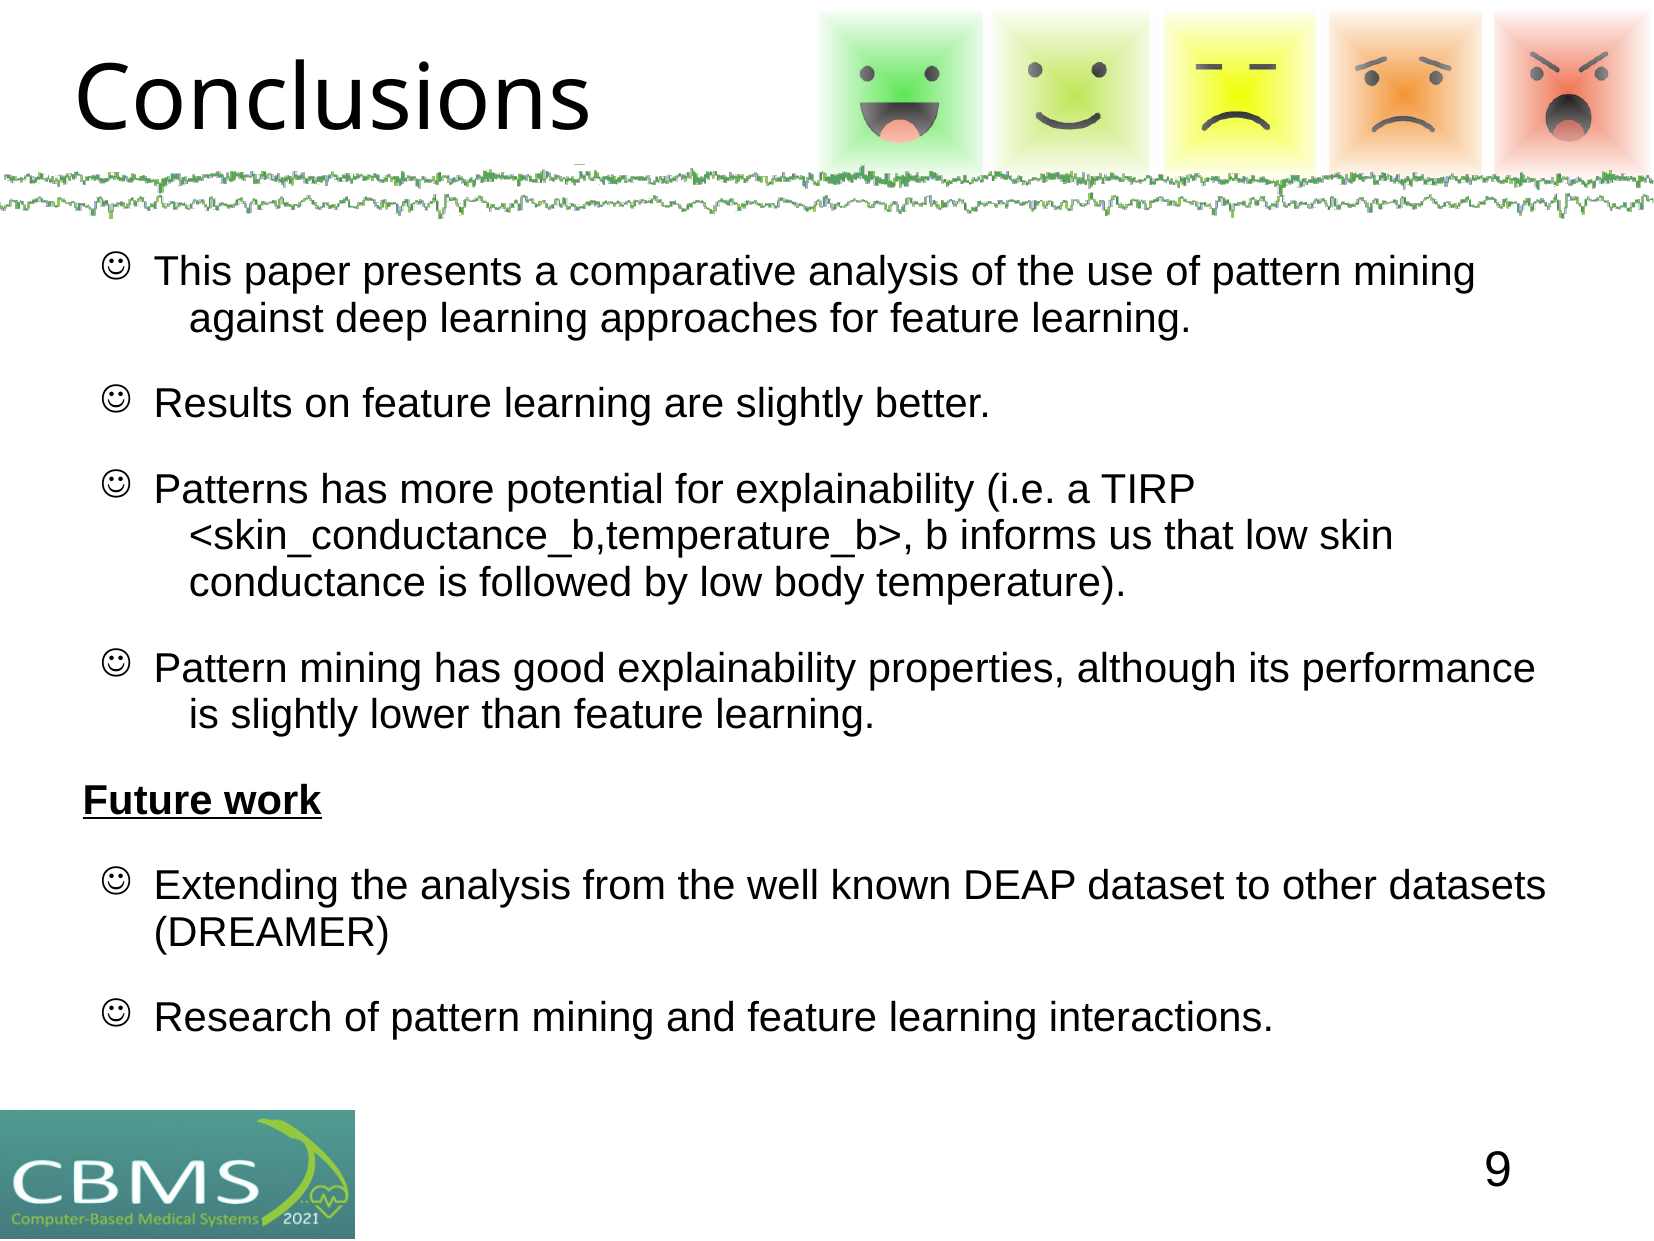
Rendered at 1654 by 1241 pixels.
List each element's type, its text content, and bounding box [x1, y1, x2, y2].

list This paper presents a comparative analysis of the use of pattern mining against deep learning approaches for feature learning. Results on feature learning are slightly better. Patterns has more potential for explainability (i.e. a TIRP <skin_conductance_b,temperature_b>, b informs us that low skin conductance is followed by low body temperature). Pattern mining has good explainability properties, although its performance is slightly lower than feature learning. Future work Extending the analysis from the well known DEAP dataset to other datasets (DREAMER) Research of pattern mining and feature learning interactions. [82, 248, 1571, 1099]
picture [0, 164, 1654, 219]
text_box [814, 6, 1654, 164]
text_box <number> [1469, 1133, 1654, 1228]
text_box Conclusions [0, 4, 816, 164]
picture [0, 1110, 355, 1239]
